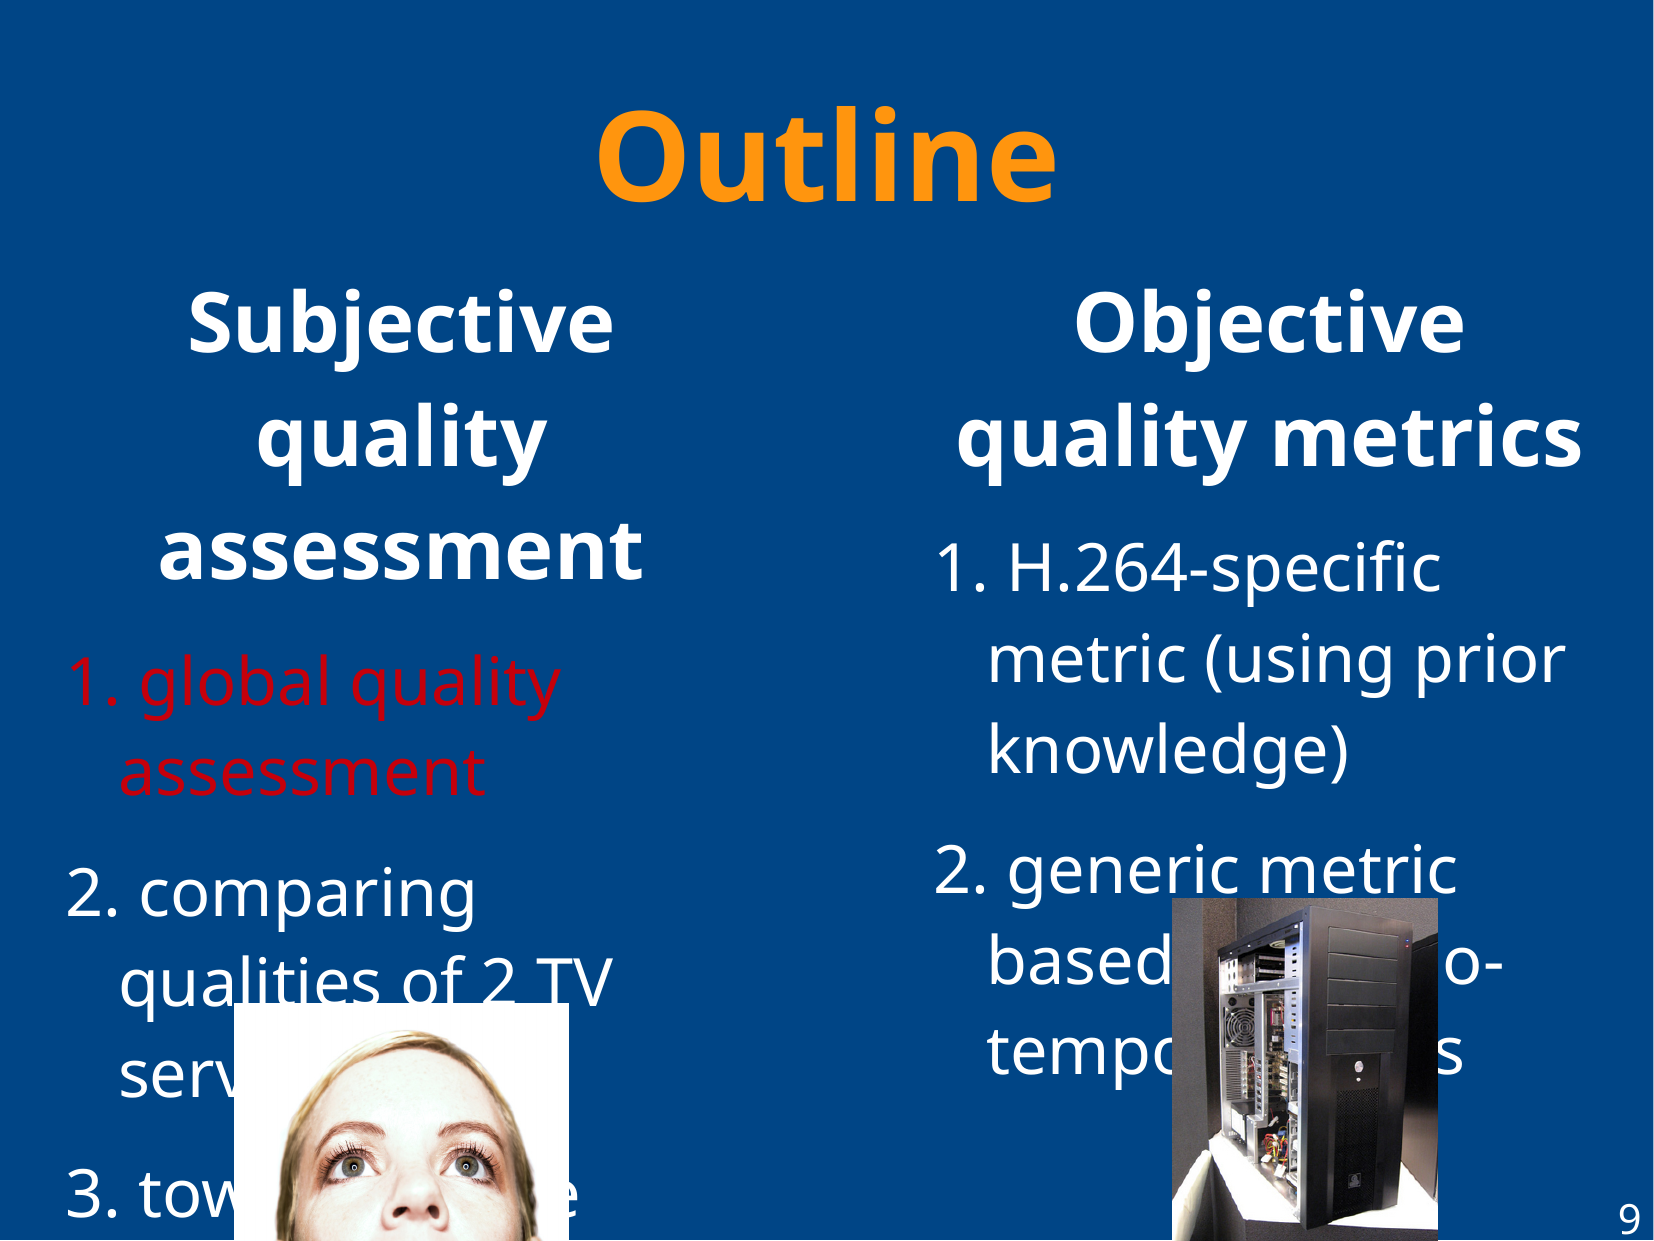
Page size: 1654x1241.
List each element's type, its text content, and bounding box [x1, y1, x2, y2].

picture [234, 1003, 569, 1241]
list Subjective quality assessment 1. global quality assessment 2. comparing qualities of 2 TV services 3. towards a fine quality measurement [47, 263, 756, 997]
title Outline [82, 49, 1571, 257]
list Objective quality metrics 1. H.264-specific metric (using prior knowledge) 2. generic metric based on spatio-temporal tubes [915, 263, 1625, 967]
picture [1172, 898, 1438, 1241]
